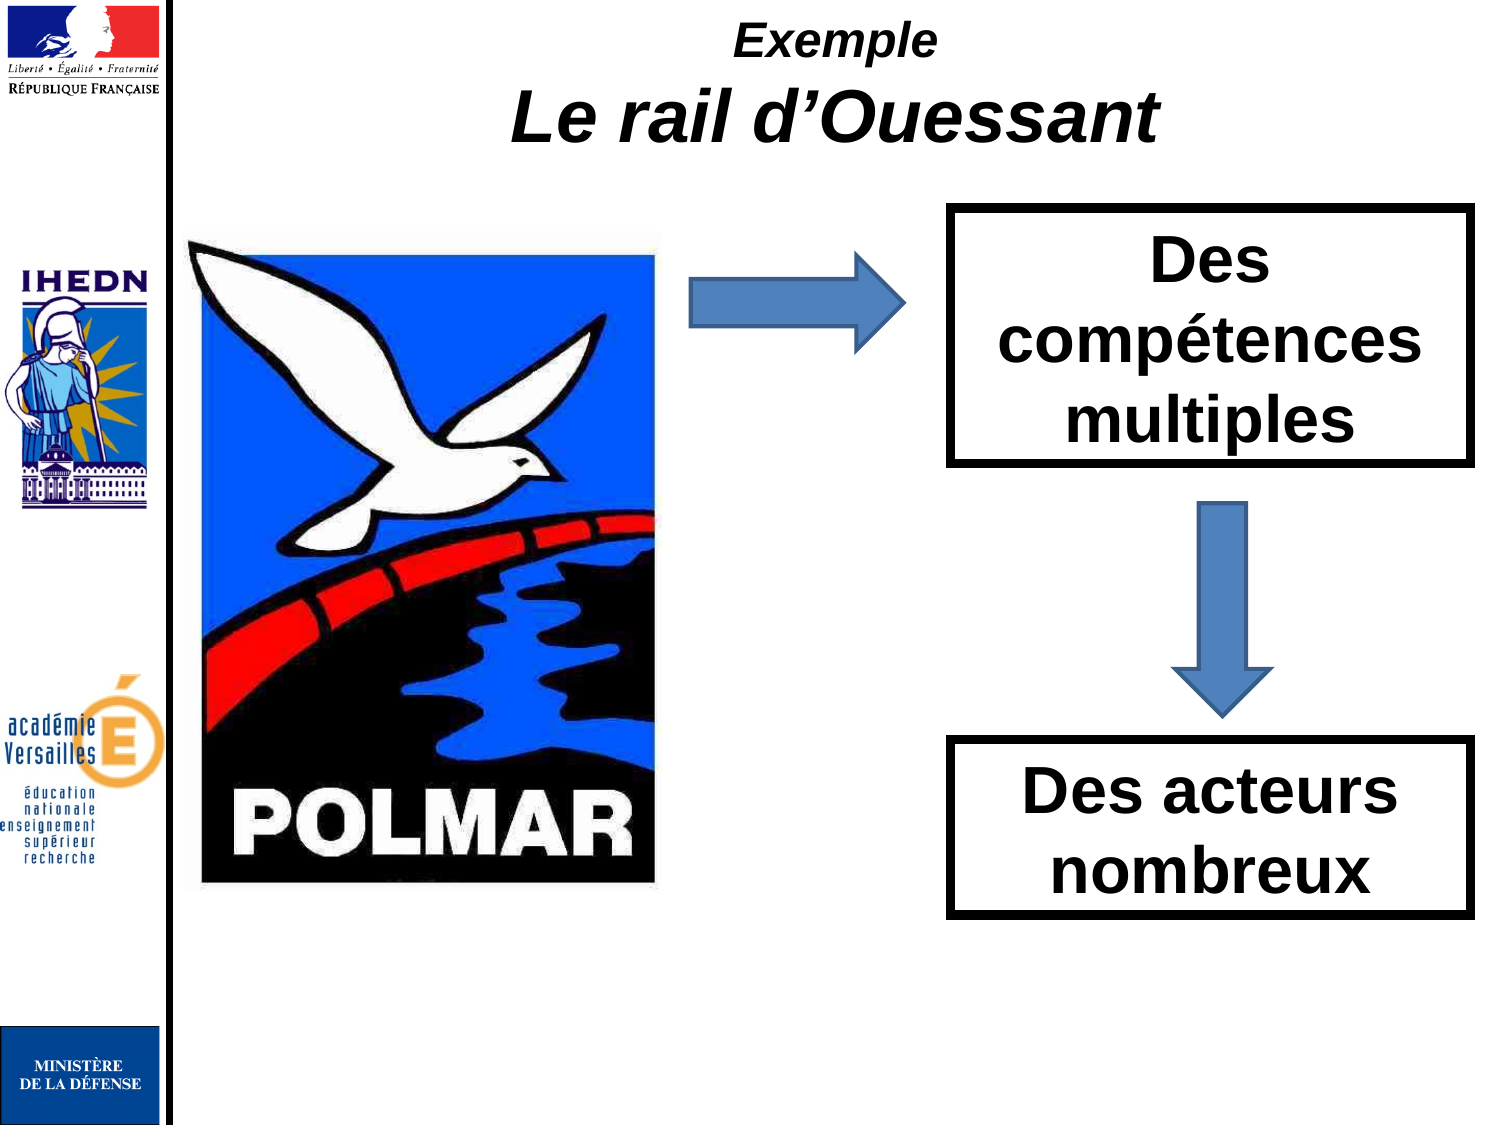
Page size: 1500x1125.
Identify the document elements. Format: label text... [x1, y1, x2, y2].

picture [0, 0, 166, 102]
text_box [1175, 503, 1270, 717]
text_box Des compétences multiples [950, 207, 1471, 464]
picture [0, 674, 166, 864]
picture [183, 231, 662, 892]
picture [0, 1026, 160, 1125]
text_box Des acteurs nombreux [950, 739, 1471, 915]
text_box [690, 255, 904, 351]
picture [0, 264, 153, 513]
text_box Exemple Le rail d’Ouessant [183, 0, 1489, 178]
